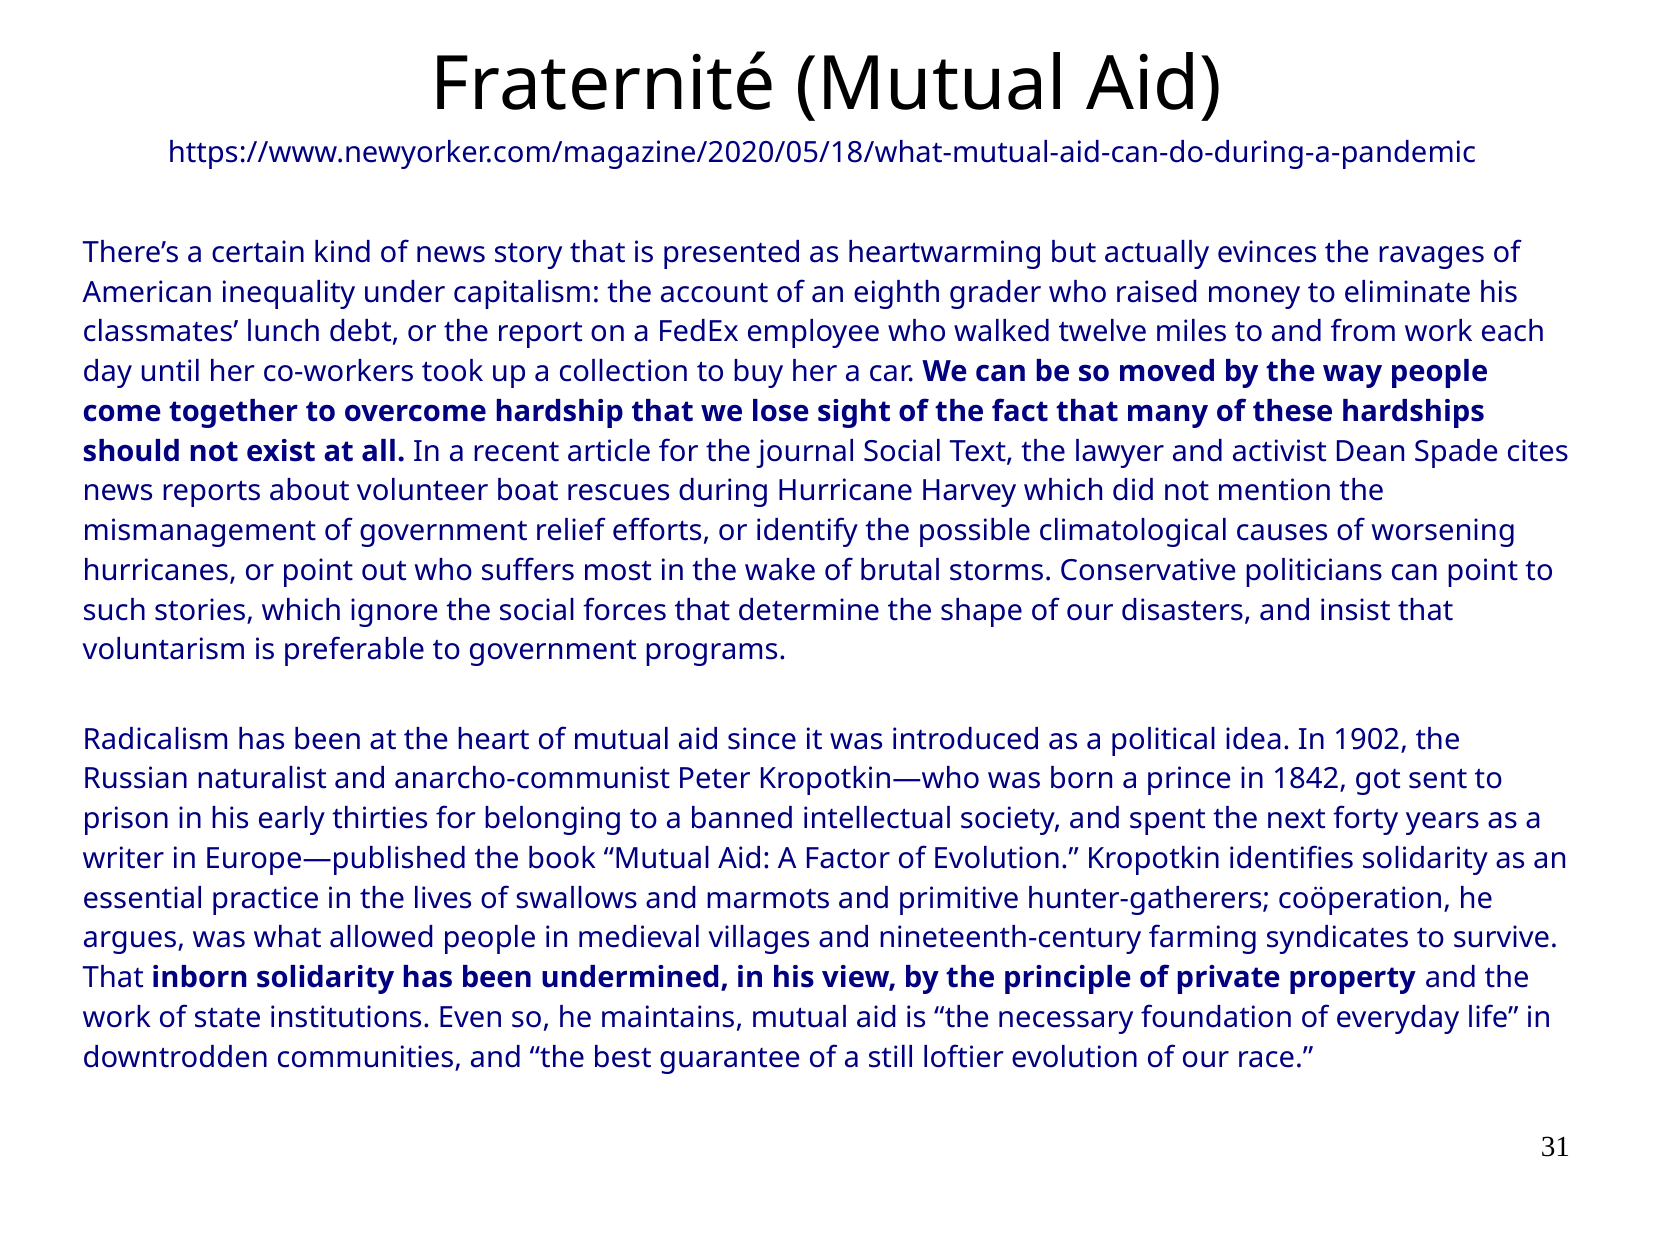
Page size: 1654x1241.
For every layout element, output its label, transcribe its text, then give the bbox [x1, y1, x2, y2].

title Fraternité (Mutual Aid) https://www.newyorker.com/magazine/2020/05/18/what-mutual-aid-can-do-during-a-pandemic [82, 0, 1571, 204]
list Radicalism has been at the heart of mutual aid since it was introduced as a political idea. In 1902, the Russian naturalist and anarcho-communist Peter Kropotkin—who was born a prince in 1842, got sent to prison in his early thirties for belonging to a banned intellectual society, and spent the next forty years as a writer in Europe—published the book “Mutual Aid: A Factor of Evolution.” Kropotkin identifies solidarity as an essential practice in the lives of swallows and marmots and primitive hunter-gatherers; coöperation, he argues, was what allowed people in medieval villages and nineteenth-century farming syndicates to survive. That inborn solidarity has been undermined, in his view, by the principle of private property and the work of state institutions. Even so, he maintains, mutual aid is “the necessary foundation of everyday life” in downtrodden communities, and “the best guarantee of a still loftier evolution of our race.” [82, 717, 1571, 1109]
list There’s a certain kind of news story that is presented as heartwarming but actually evinces the ravages of American inequality under capitalism: the account of an eighth grader who raised money to eliminate his classmates’ lunch debt, or the report on a FedEx employee who walked twelve miles to and from work each day until her co-workers took up a collection to buy her a car. We can be so moved by the way people come together to overcome hardship that we lose sight of the fact that many of these hardships should not exist at all. In a recent article for the journal Social Text, the lawyer and activist Dean Spade cites news reports about volunteer boat rescues during Hurricane Harvey which did not mention the mismanagement of government relief efforts, or identify the possible climatological causes of worsening hurricanes, or point out who suffers most in the wake of brutal storms. Conservative politicians can point to such stories, which ignore the social forces that determine the shape of our disasters, and insist that voluntarism is preferable to government programs. [82, 231, 1571, 658]
